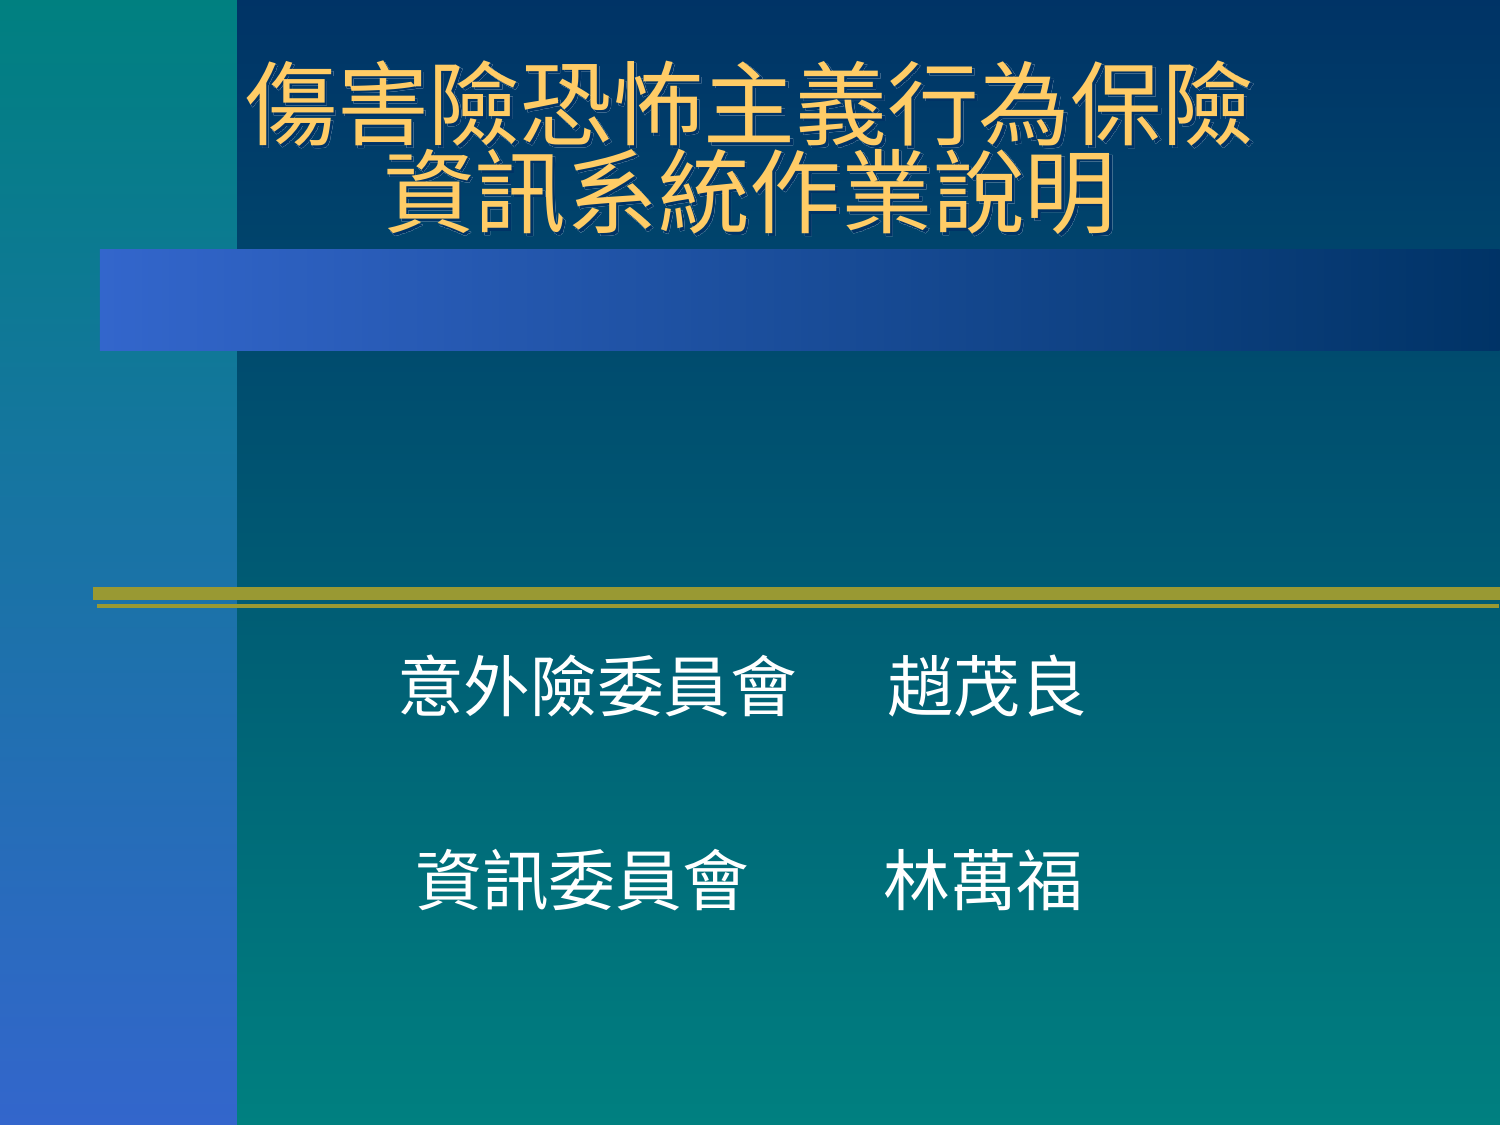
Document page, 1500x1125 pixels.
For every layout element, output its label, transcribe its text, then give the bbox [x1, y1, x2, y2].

title 傷害險恐怖主義行為保險 資訊系統作業說明 [112, 62, 1388, 250]
subtitle 意外險委員會 趙茂良 資訊委員會 林萬福 [225, 637, 1276, 925]
